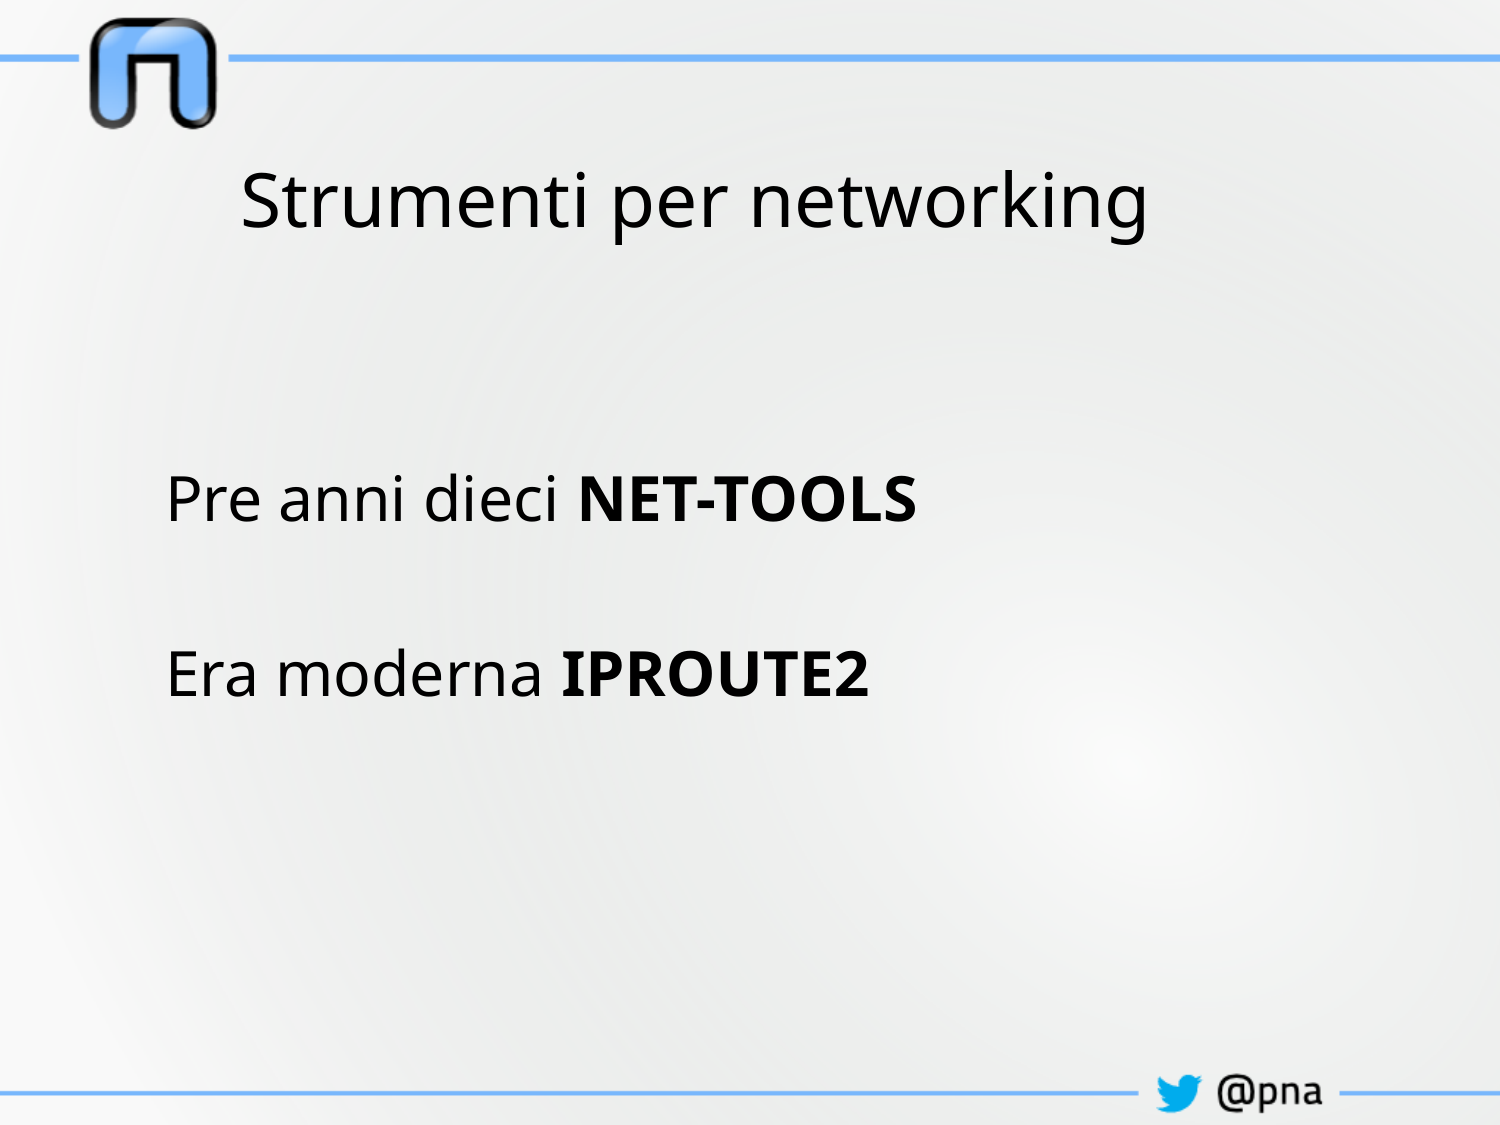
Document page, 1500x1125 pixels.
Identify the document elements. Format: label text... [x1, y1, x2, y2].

list Pre anni dieci NET-TOOLS Era moderna IPROUTE2 [75, 269, 1425, 1063]
title Strumenti per networking [225, 70, 1469, 258]
picture [0, 0, 1500, 1125]
